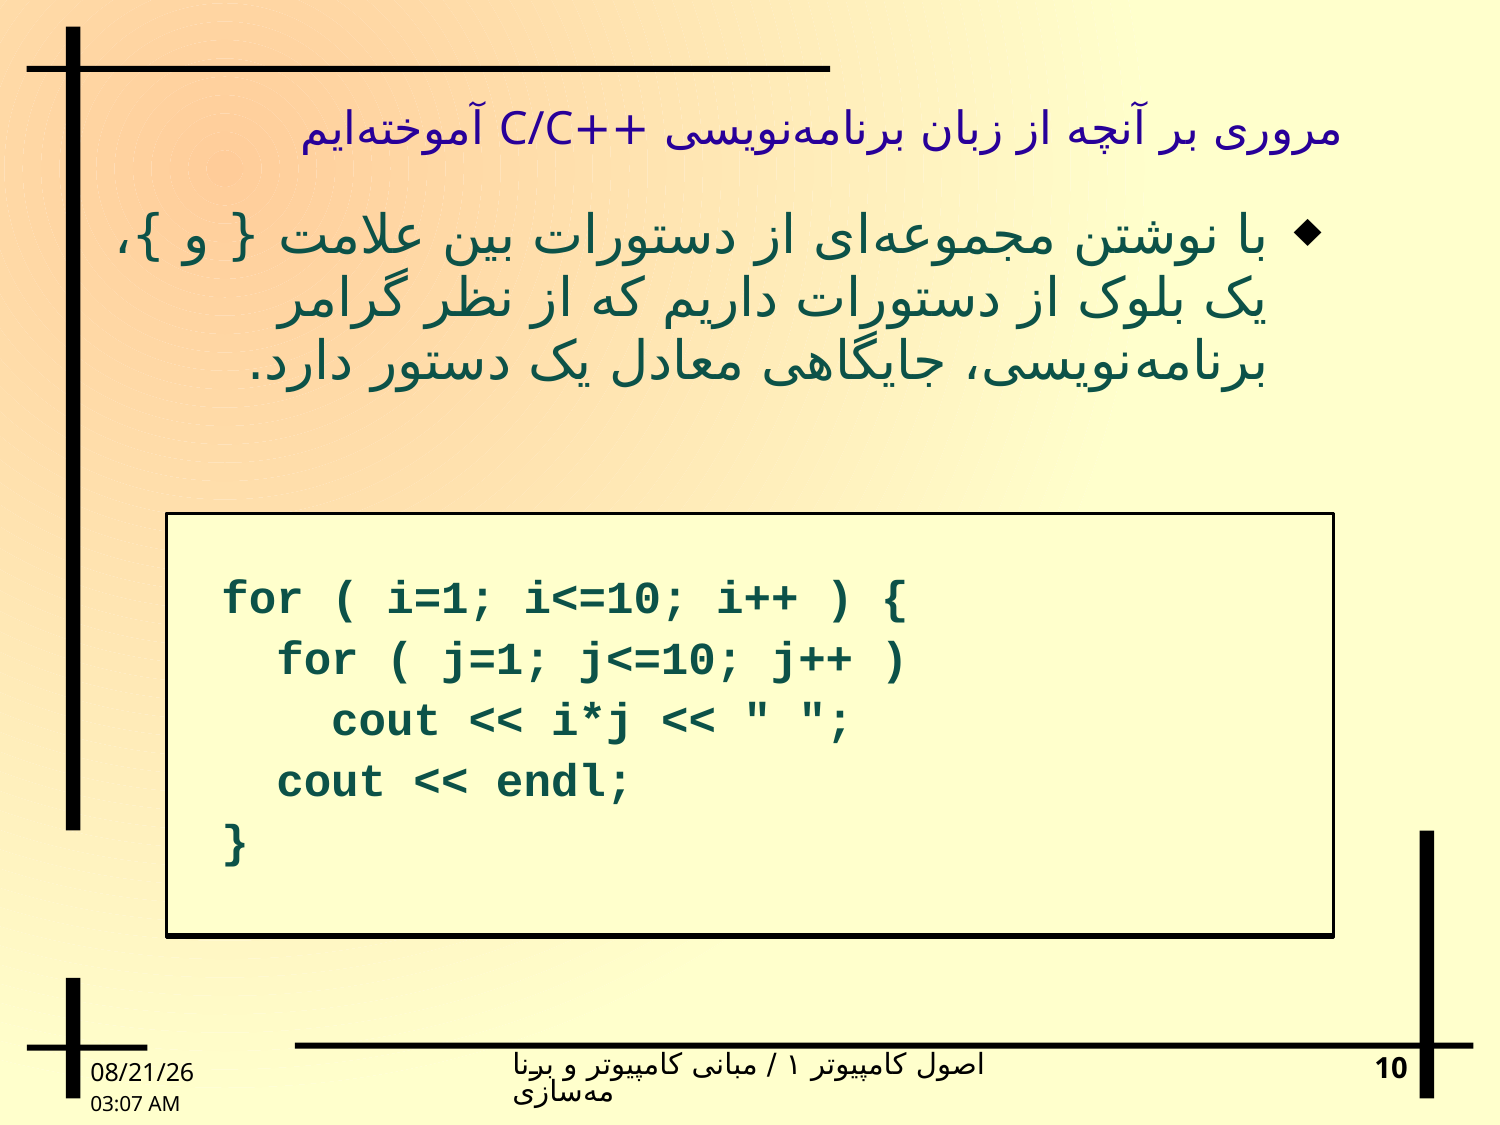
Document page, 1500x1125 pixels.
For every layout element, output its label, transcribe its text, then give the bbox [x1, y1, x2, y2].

title مروری بر آنچه از زبان برنامه‌نویسی ++C/C آموخته‌ایم [113, 67, 1344, 187]
list for ( i=1; i<=10; i++ ) { for ( j=1; j<=10; j++ ) cout << i*j << " "; cout << endl; } [166, 513, 1334, 935]
list با نوشتن مجموعه‌ای از دستورات بین علامت { و }، یک بلوک از دستورات داریم که از نظر گرامر برنامه‌نویسی، جایگاهی معادل یک دستور دارد. [112, 203, 1393, 506]
